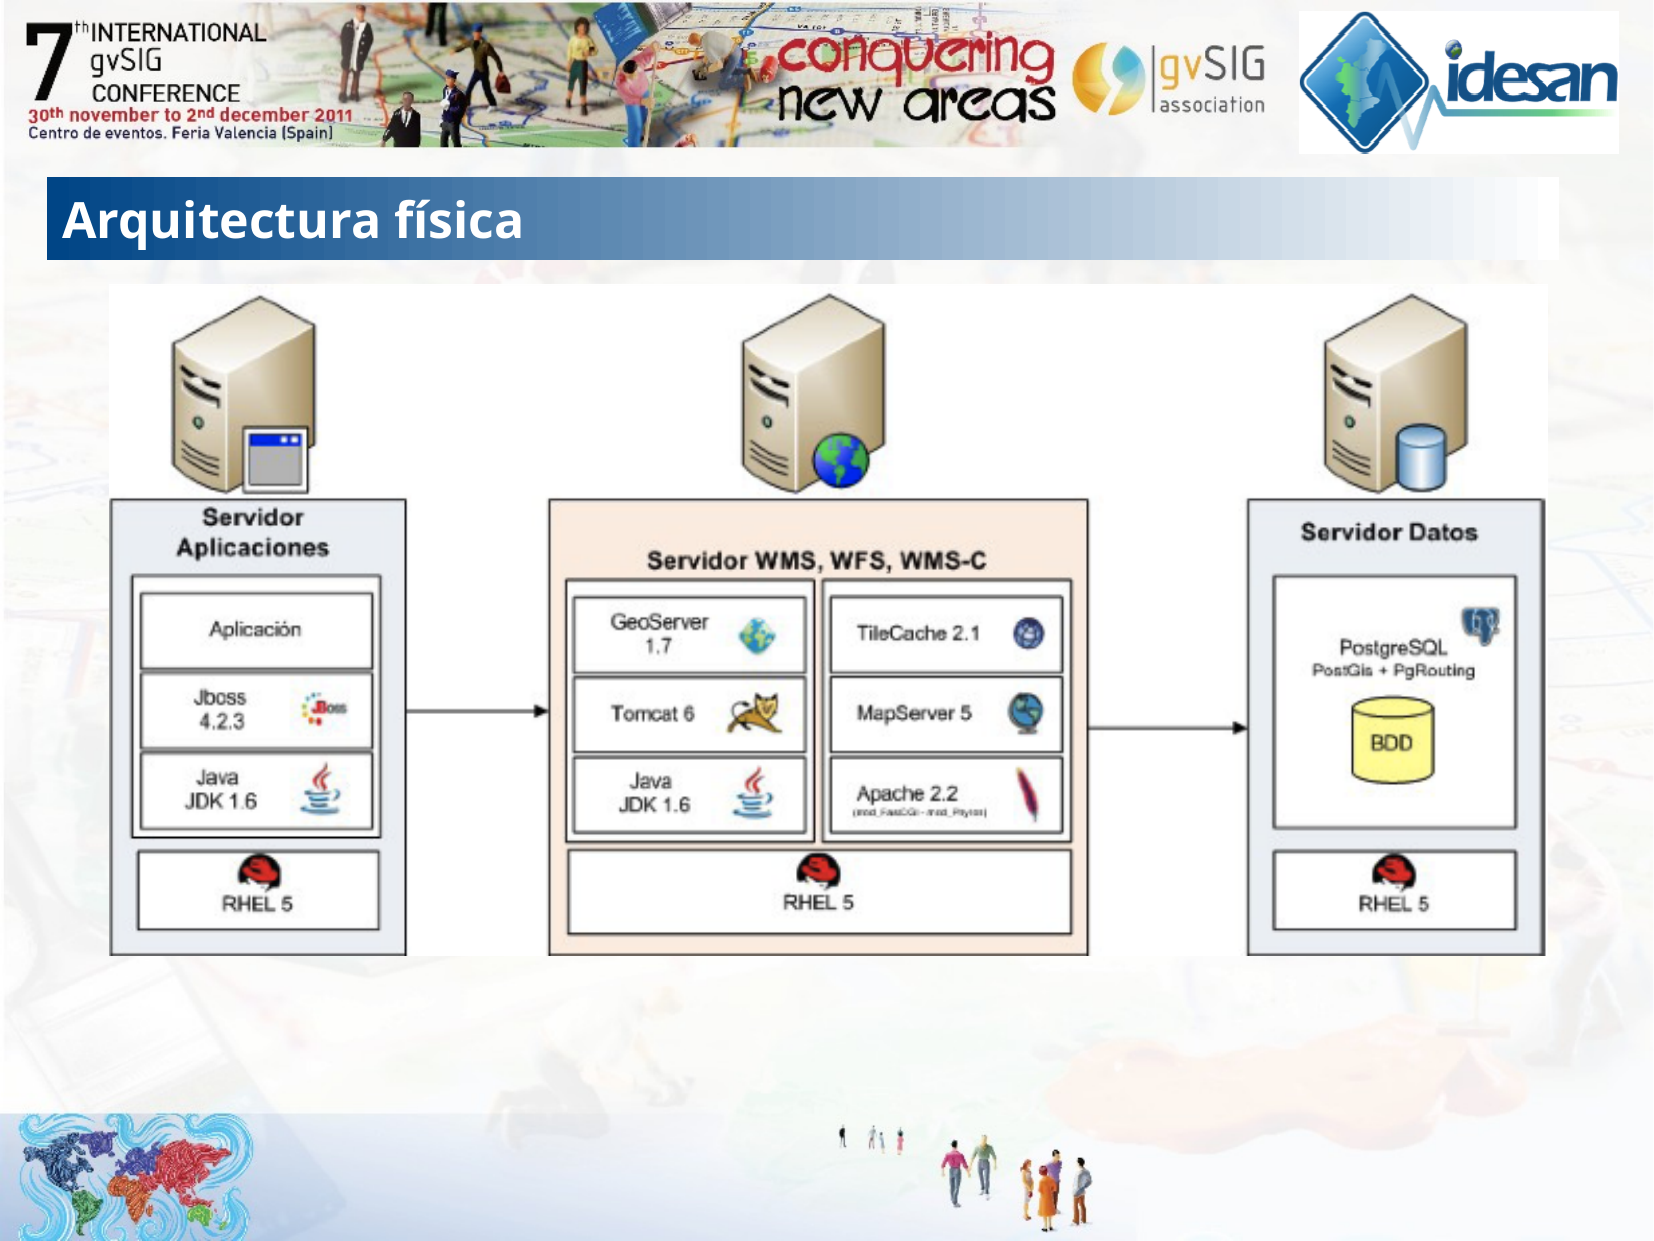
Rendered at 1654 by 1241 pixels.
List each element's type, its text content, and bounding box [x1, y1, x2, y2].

picture [0, 0, 1654, 1241]
text_box Arquitectura física [47, 177, 1560, 251]
